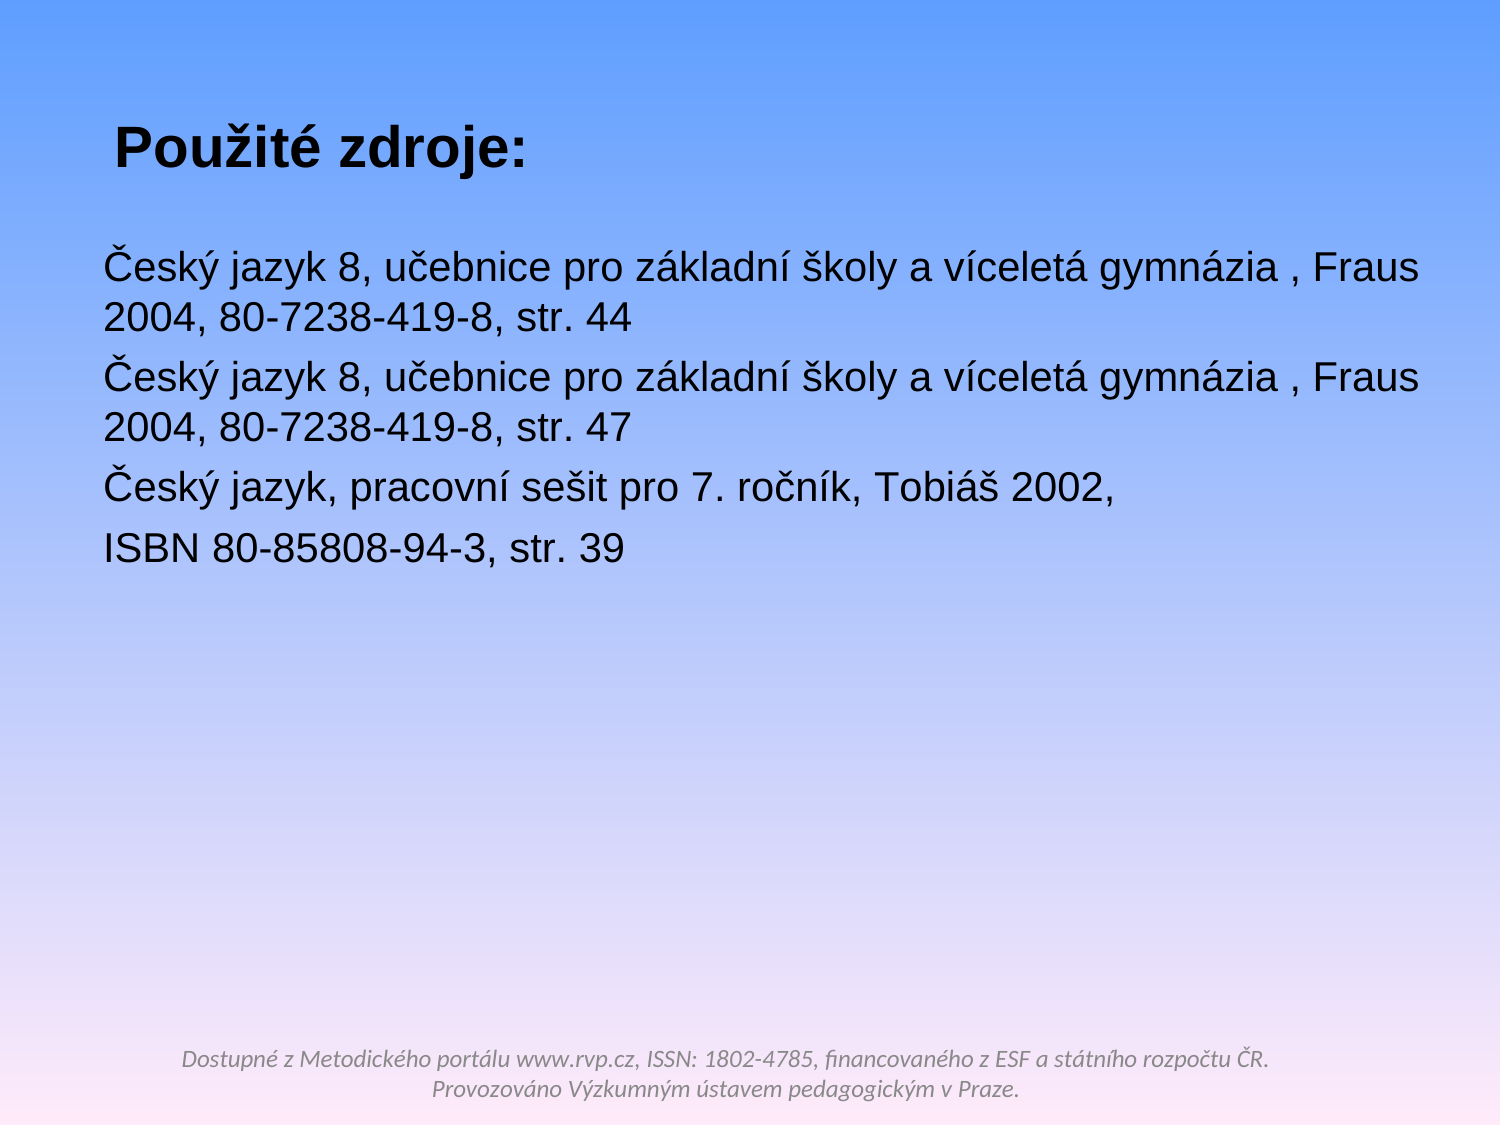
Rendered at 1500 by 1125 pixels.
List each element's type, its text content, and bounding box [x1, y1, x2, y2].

text_box Dostupné z Metodického portálu www.rvp.cz, ISSN: 1802-4785, financovaného z ESF a státního rozpočtu ČR. Provozováno Výzkumným ústavem pedagogickým v Praze. [105, 1042, 1348, 1103]
text_box Český jazyk 8, učebnice pro základní školy a víceletá gymnázia , Fraus 2004, 80-7238-419-8, str. 44 Český jazyk 8, učebnice pro základní školy a víceletá gymnázia , Fraus 2004, 80-7238-419-8, str. 47 Český jazyk, pracovní sešit pro 7. ročník, Tobiáš 2002, ISBN 80-85808-94-3, str. 39 [88, 231, 1471, 740]
text_box Použité zdroje: [100, 101, 1129, 209]
